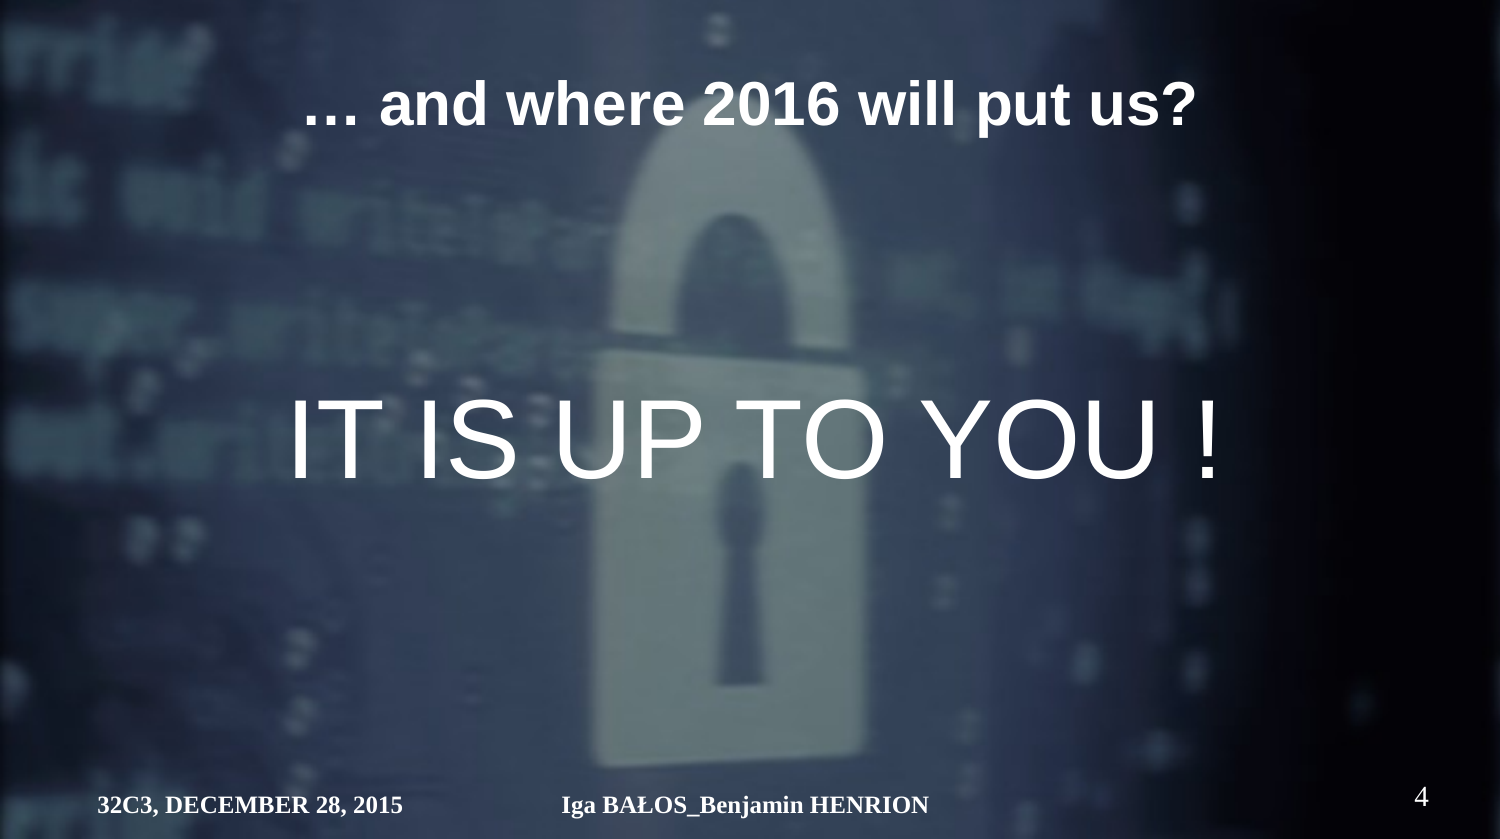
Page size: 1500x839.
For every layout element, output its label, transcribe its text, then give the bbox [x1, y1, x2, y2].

picture [0, 0, 1500, 839]
text_box IT IS UP TO YOU ! [74, 196, 1395, 683]
title … and where 2016 will put us? [74, 33, 1425, 174]
